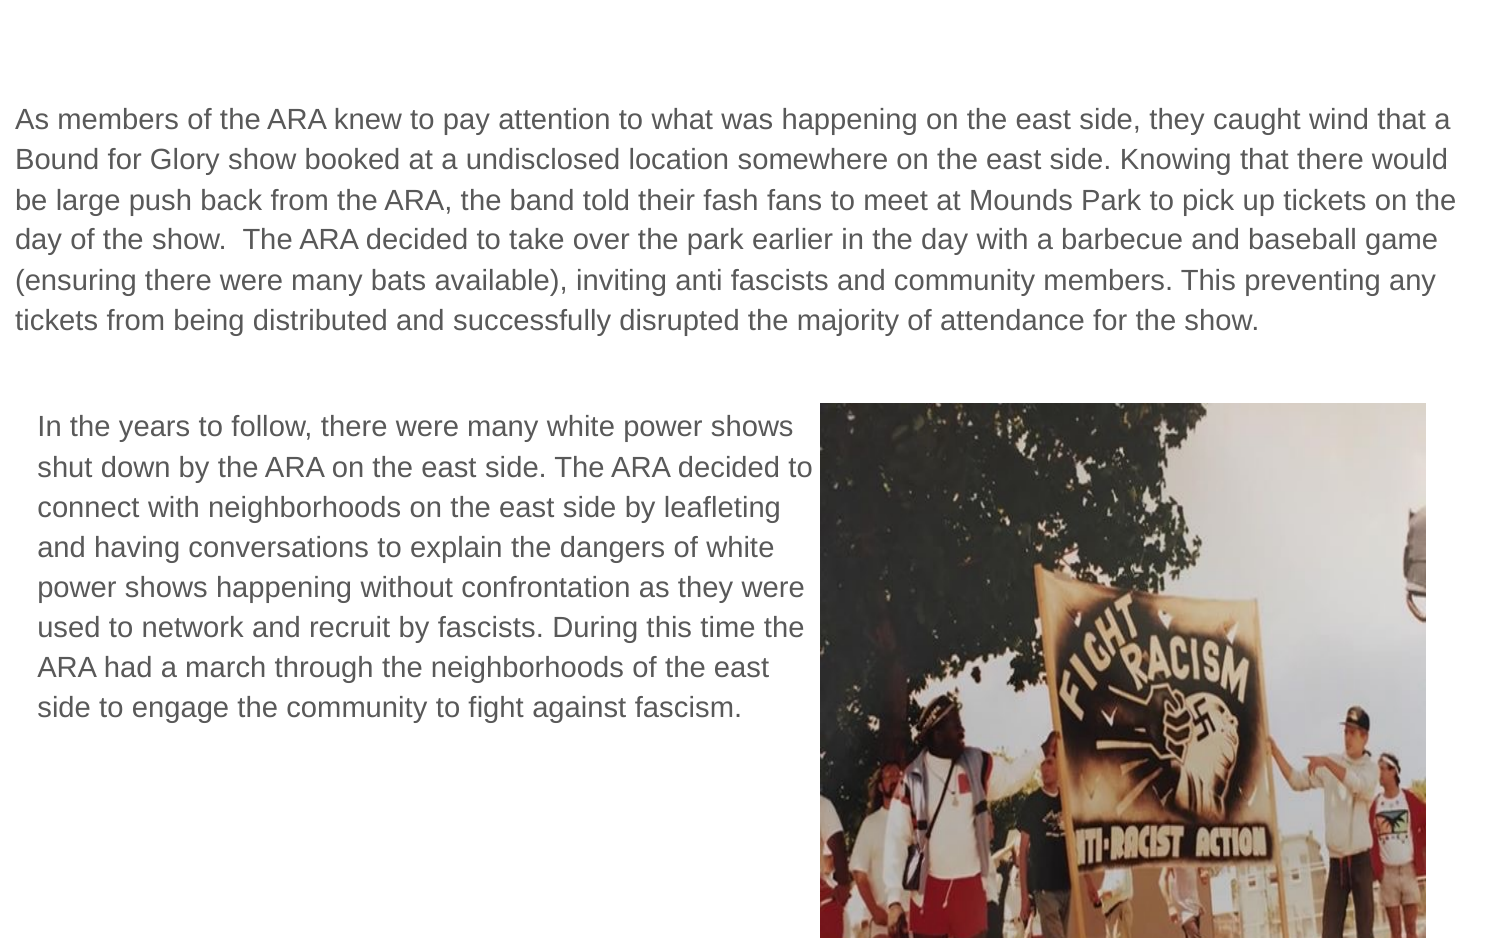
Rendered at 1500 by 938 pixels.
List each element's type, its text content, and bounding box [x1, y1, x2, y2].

text_box In the years to follow, there were many white power shows shut down by the ARA on the east side. The ARA decided to connect with neighborhoods on the east side by leafleting and having conversations to explain the dangers of white power shows happening without confrontation as they were used to network and recruit by fascists. During this time the ARA had a march through the neighborhoods of the east side to engage the community to fight against fascism. [22, 387, 830, 938]
text_box As members of the ARA knew to pay attention to what was happening on the east side, they caught wind that a Bound for Glory show booked at a undisclosed location somewhere on the east side. Knowing that there would be large push back from the ARA, the band told their fash fans to meet at Mounds Park to pick up tickets on the day of the show. The ARA decided to take over the park earlier in the day with a barbecue and baseball game (ensuring there were many bats available), inviting anti fascists and community members. This preventing any tickets from being distributed and successfully disrupted the majority of attendance for the show. [0, 80, 1500, 371]
picture [830, 403, 1426, 938]
